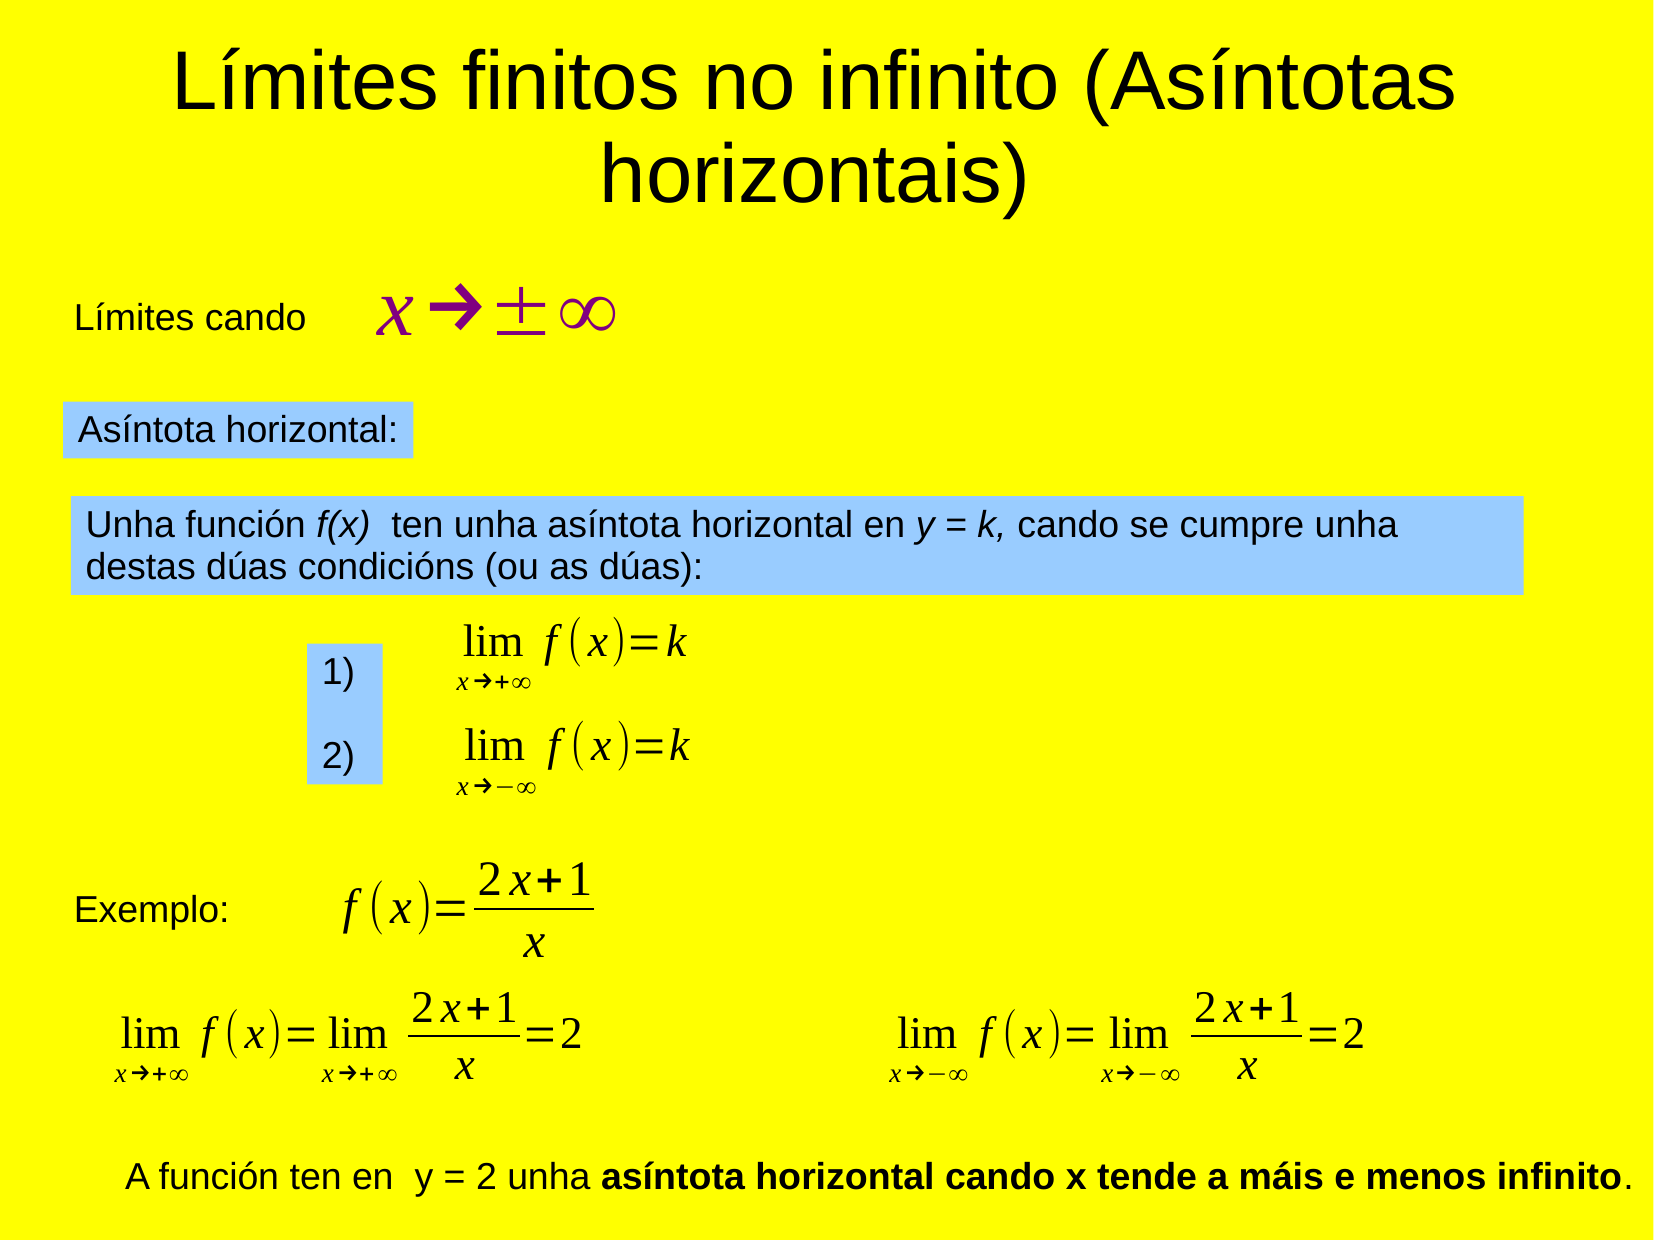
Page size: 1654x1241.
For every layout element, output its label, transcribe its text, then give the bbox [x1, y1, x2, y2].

chart [448, 614, 695, 697]
text_box Exemplo: [59, 880, 245, 938]
chart [881, 981, 1372, 1091]
text_box Asíntota horizontal: [63, 401, 414, 459]
chart [448, 718, 699, 801]
text_box Límites cando [59, 289, 322, 347]
text_box A función ten en y = 2 unha asíntota horizontal cando x tende a máis e menos infinito. [110, 1147, 1649, 1205]
text_box Unha función f(x) ten unha asíntota horizontal en y = k, cando se cumpre unha destas dúas condicións (ou as dúas): [70, 496, 1524, 595]
chart [106, 981, 589, 1091]
title Límites finitos no infinito (Asíntotas horizontais) [70, 23, 1560, 231]
chart [366, 262, 627, 355]
chart [335, 850, 603, 969]
text_box [307, 643, 383, 785]
